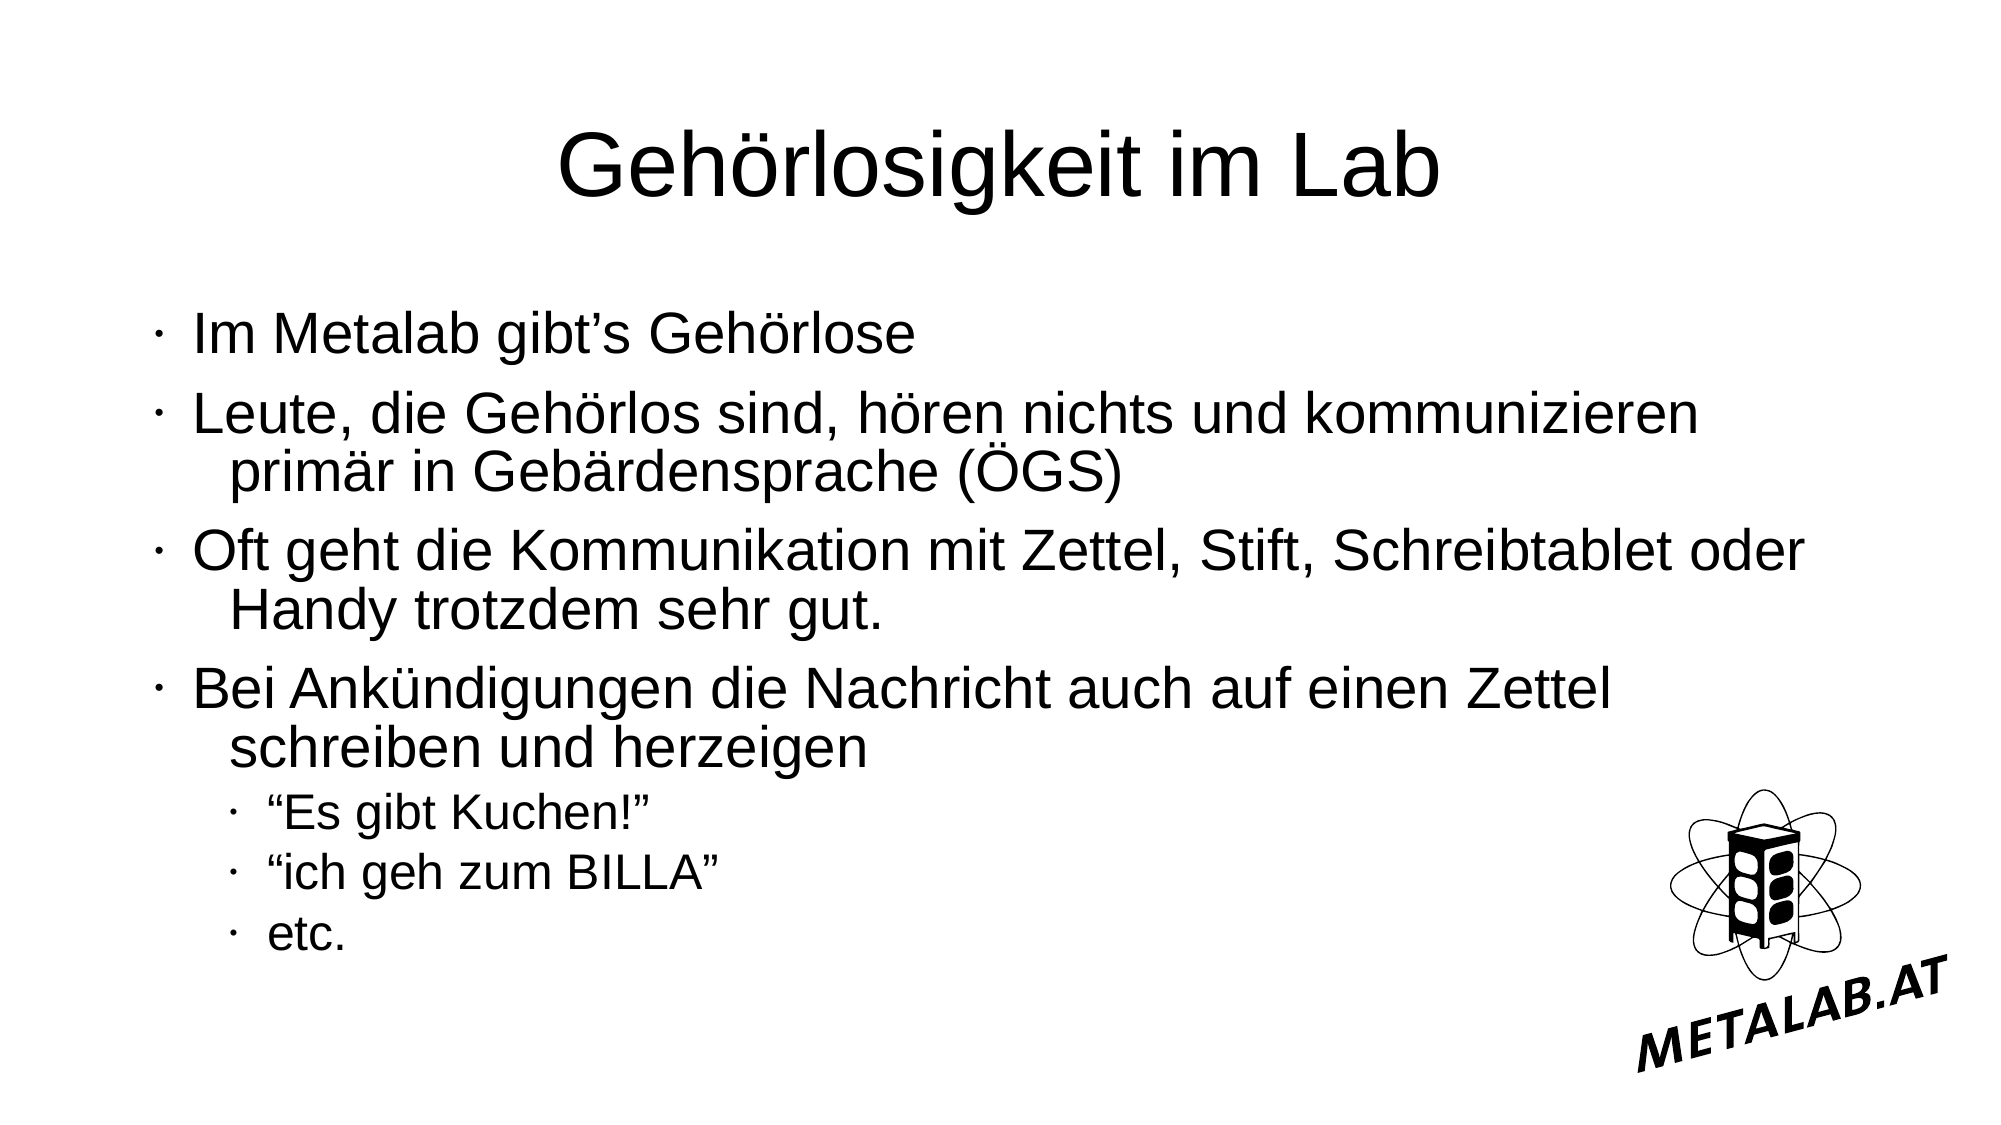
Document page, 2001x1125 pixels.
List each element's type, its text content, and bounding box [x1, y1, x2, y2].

title Gehörlosigkeit im Lab [137, 59, 1863, 278]
list Im Metalab gibt’s Gehörlose Leute, die Gehörlos sind, hören nichts und kommunizieren primär in Gebärdensprache (ÖGS) Oft geht die Kommunikation mit Zettel, Stift, Schreibtablet oder Handy trotzdem sehr gut. Bei Ankündigungen die Nachricht auch auf einen Zettel schreiben und herzeigen “Es gibt Kuchen!” “ich geh zum BILLA” etc. [137, 299, 1863, 1014]
